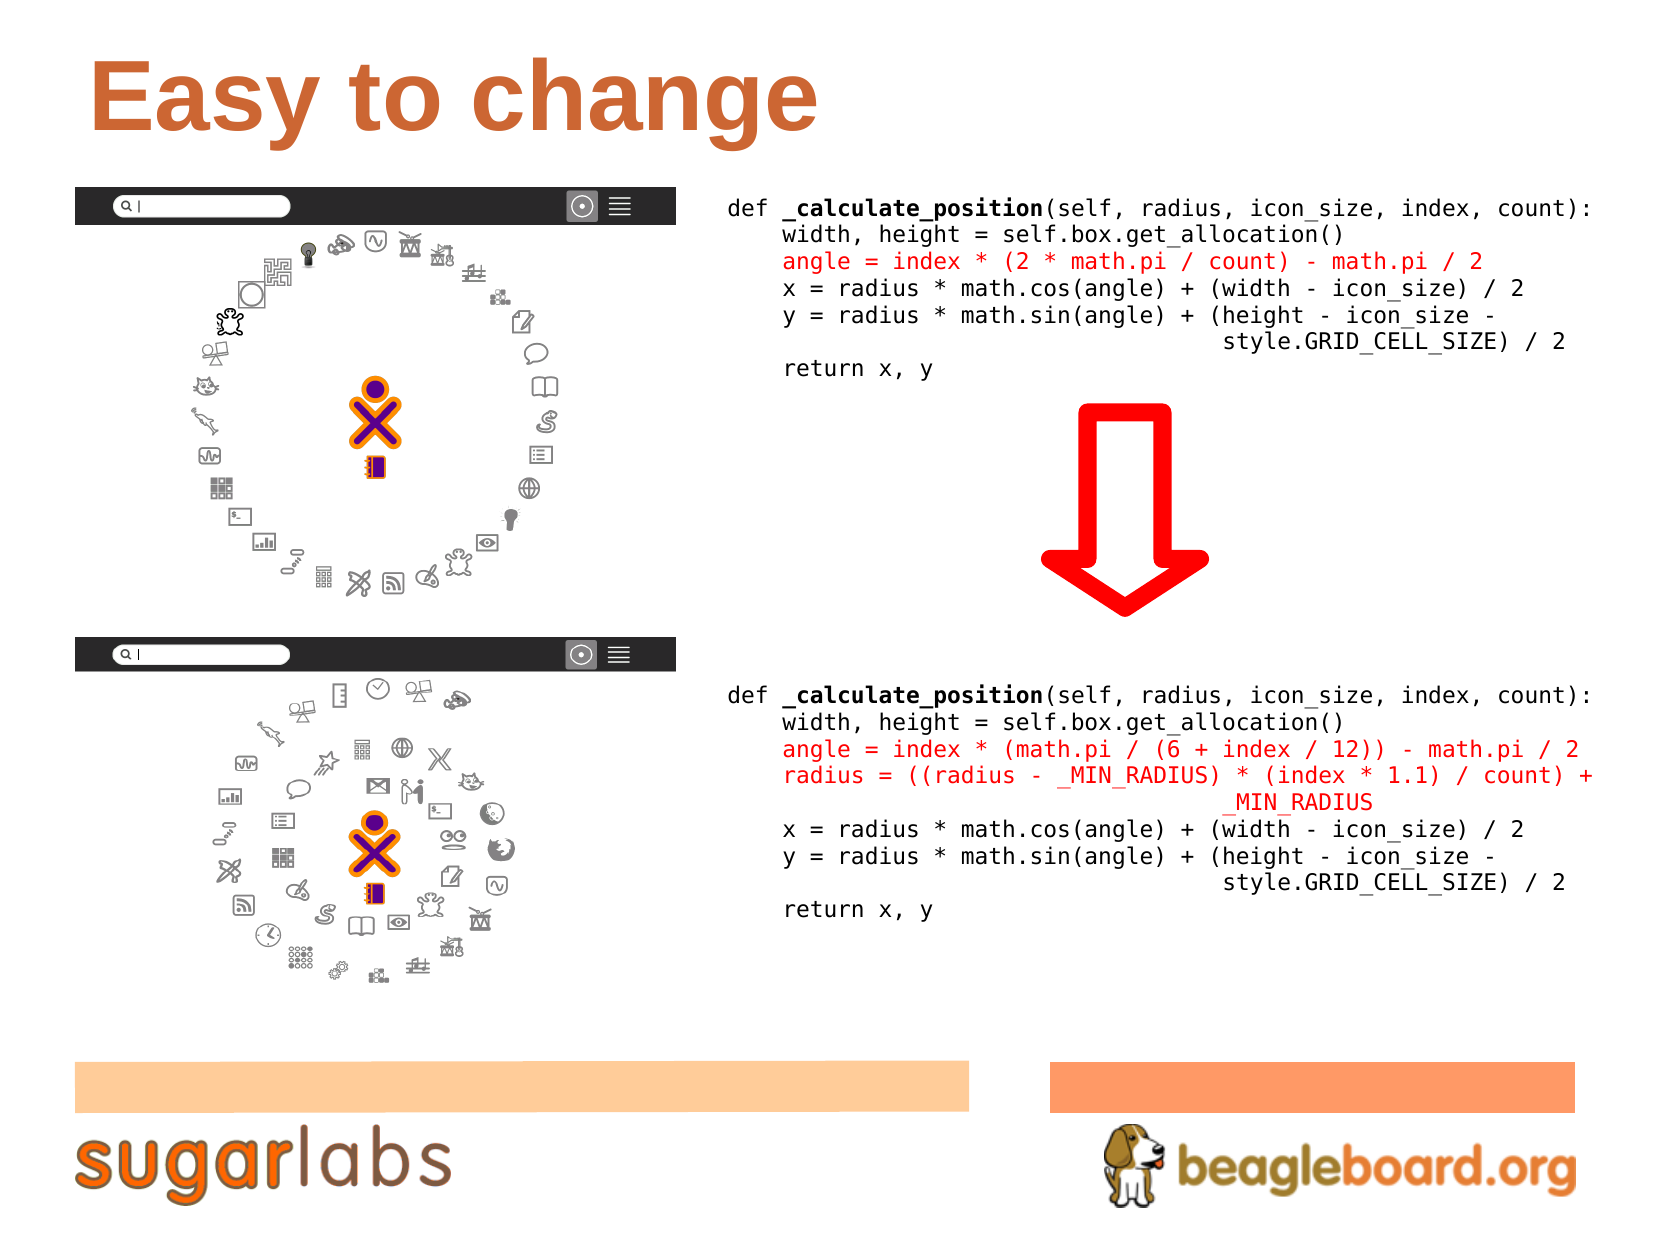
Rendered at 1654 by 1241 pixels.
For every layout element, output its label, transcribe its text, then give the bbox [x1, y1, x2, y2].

text_box def _calculate_position(self, radius, icon_size, index, count): width, height = self.box.get_allocation()‏ angle = index * (math.pi / (6 + index / 12)) - math.pi / 2 radius = ((radius - _MIN_RADIUS) * (index * 1.1) / count) + _MIN_RADIUS x = radius * math.cos(angle) + (width - icon_size) / 2 y = radius * math.sin(angle) + (height - icon_size - style.GRID_CELL_SIZE) / 2 return x, y [712, 675, 1613, 976]
title Easy to change [88, 0, 1576, 192]
picture [1104, 1124, 1576, 1208]
picture [75, 187, 676, 1051]
picture [75, 1124, 451, 1206]
text_box def _calculate_position(self, radius, icon_size, index, count): width, height = self.box.get_allocation()‏ angle = index * (2 * math.pi / count) - math.pi / 2 x = radius * math.cos(angle) + (width - icon_size) / 2 y = radius * math.sin(angle) + (height - icon_size - style.GRID_CELL_SIZE) / 2 return x, y [712, 187, 1613, 376]
